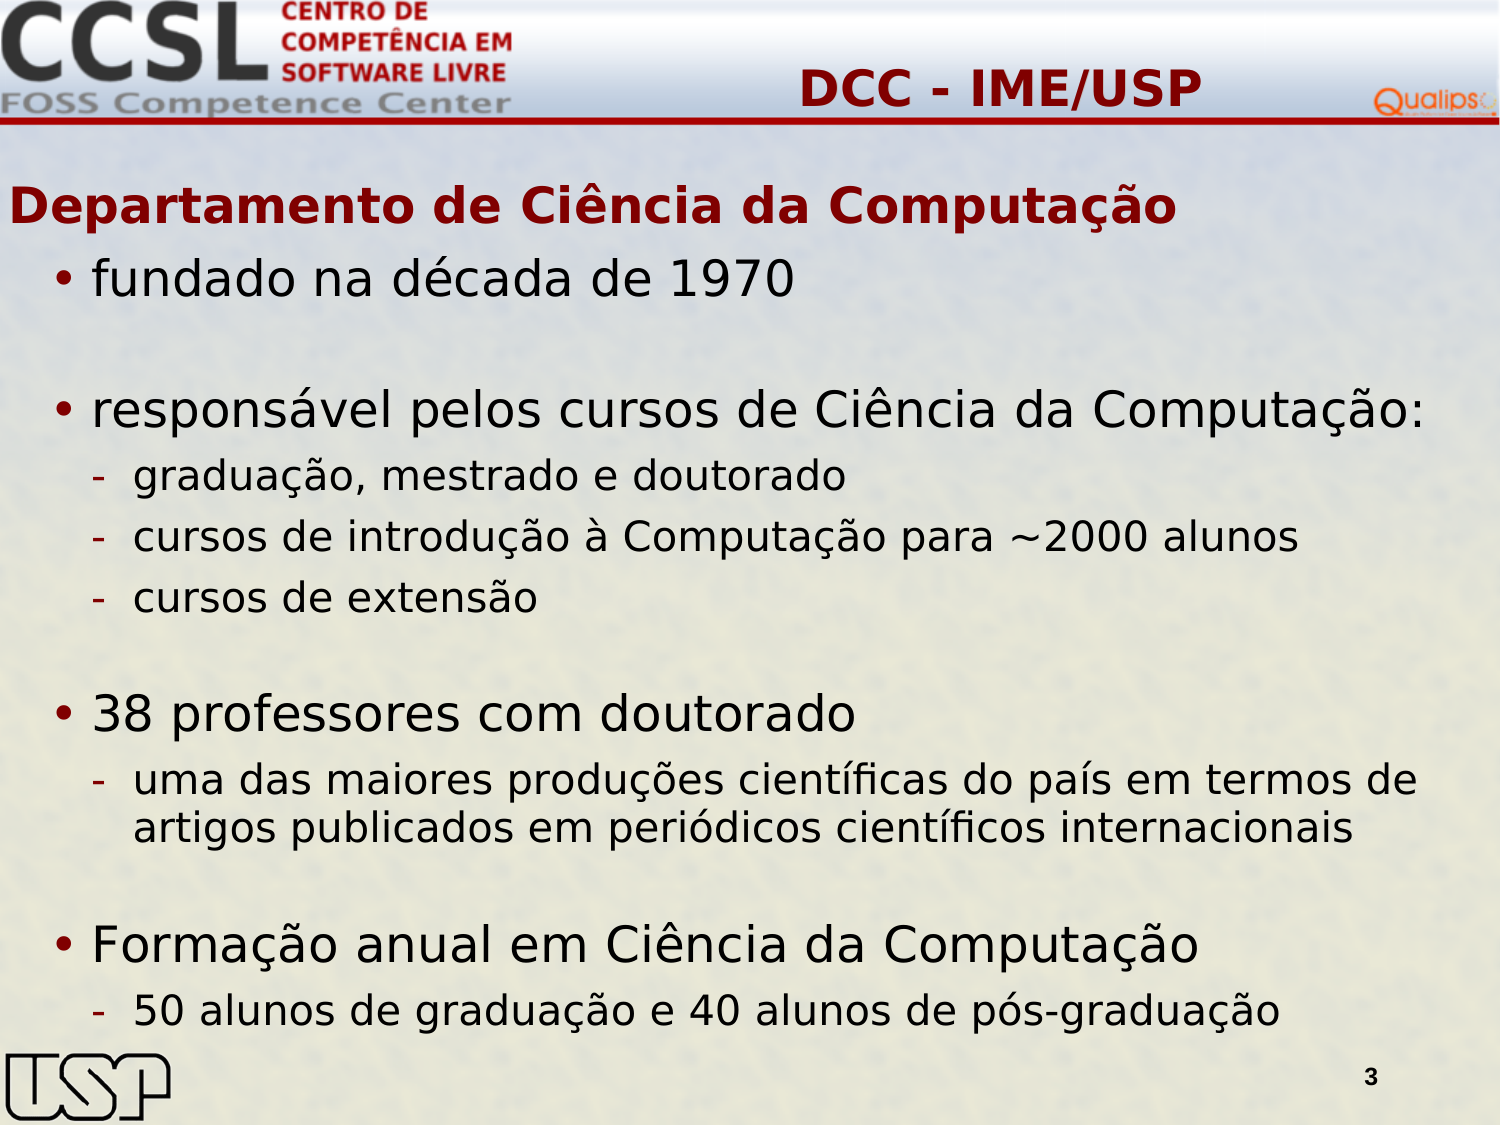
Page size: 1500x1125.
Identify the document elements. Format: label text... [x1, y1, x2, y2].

list Departamento de Ciência da Computação fundado na década de 1970 responsável pelos cursos de Ciência da Computação: graduação, mestrado e doutorado cursos de introdução à Computação para ~2000 alunos cursos de extensão 38 professores com doutorado uma das maiores produções científicas do país em termos de artigos publicados em periódicos científicos internacionais Formação anual em Ciência da Computação 50 alunos de graduação e 40 alunos de pós-graduação [8, 177, 1477, 1108]
title DCC - IME/USP [501, 7, 1500, 170]
picture [0, 0, 1500, 1125]
